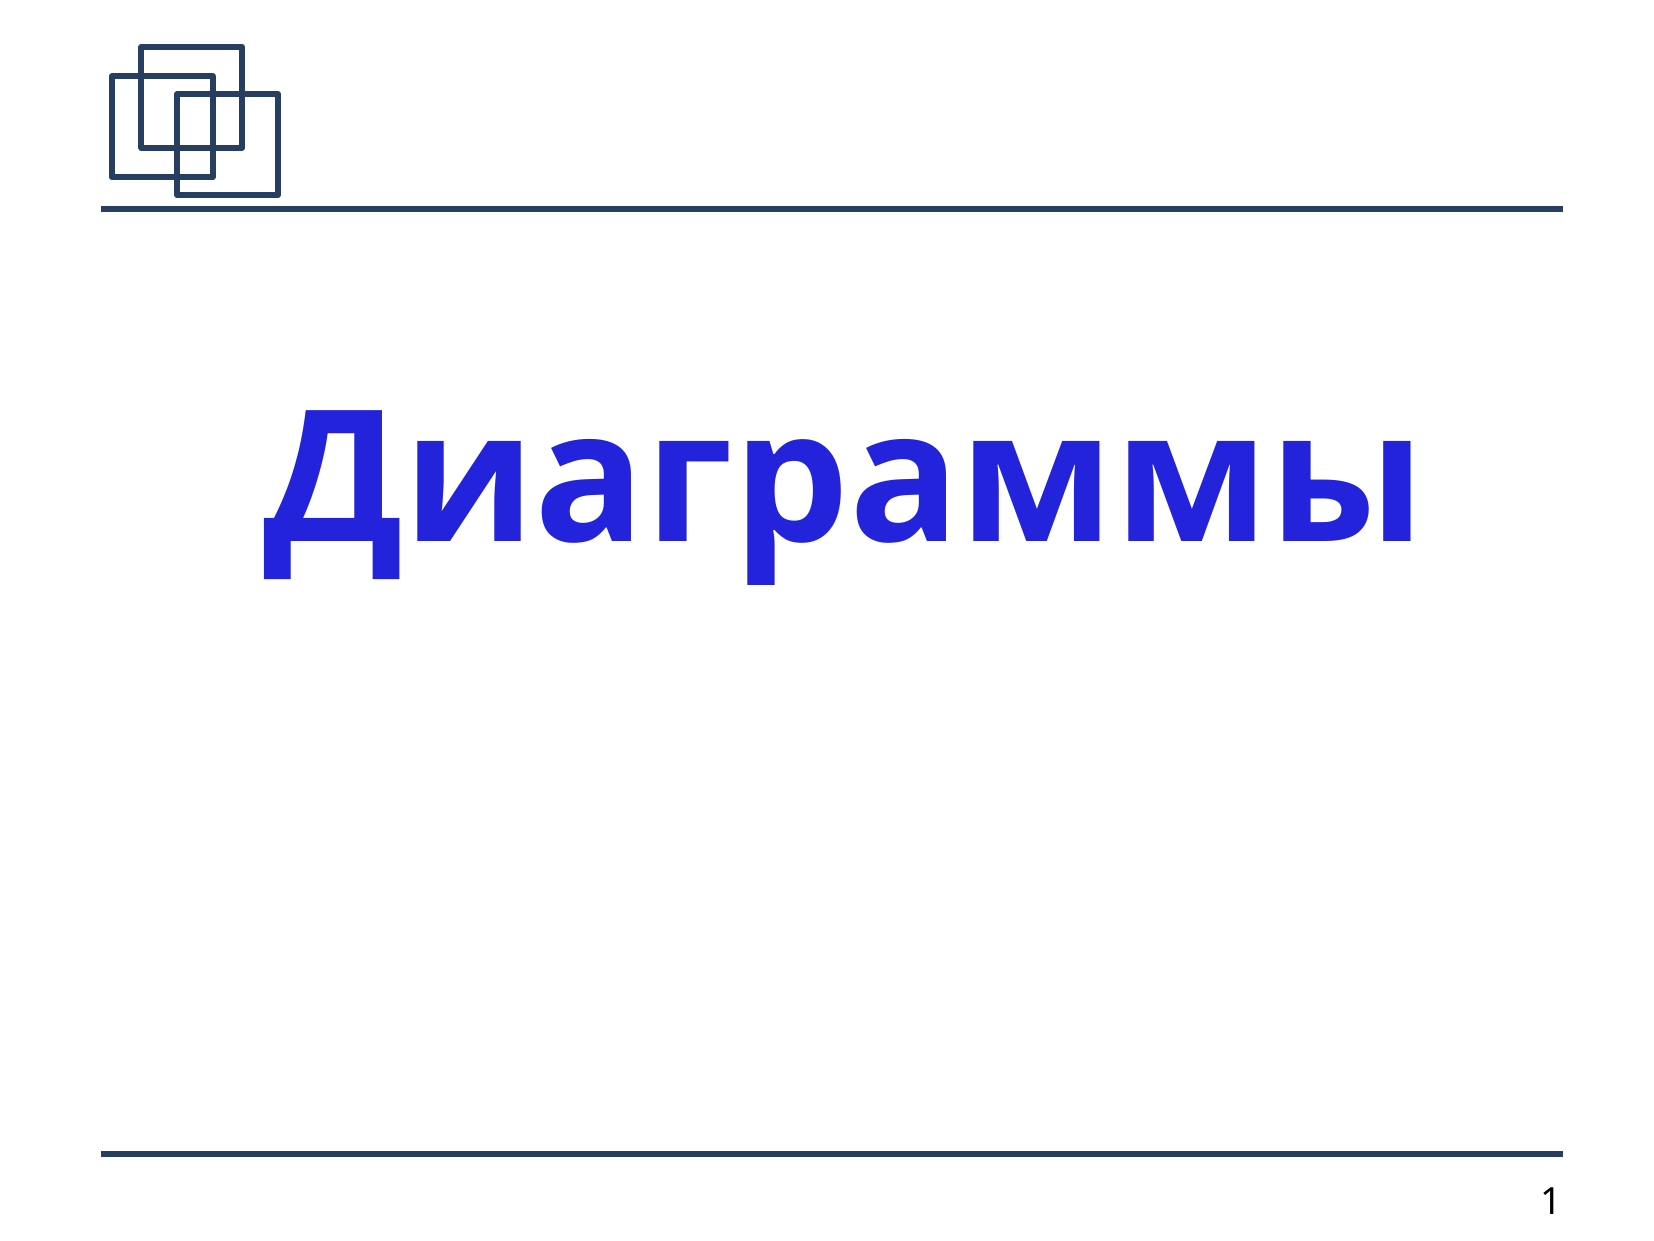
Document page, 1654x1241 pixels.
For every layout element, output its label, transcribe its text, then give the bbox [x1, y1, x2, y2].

title Диаграммы [206, 349, 1482, 591]
